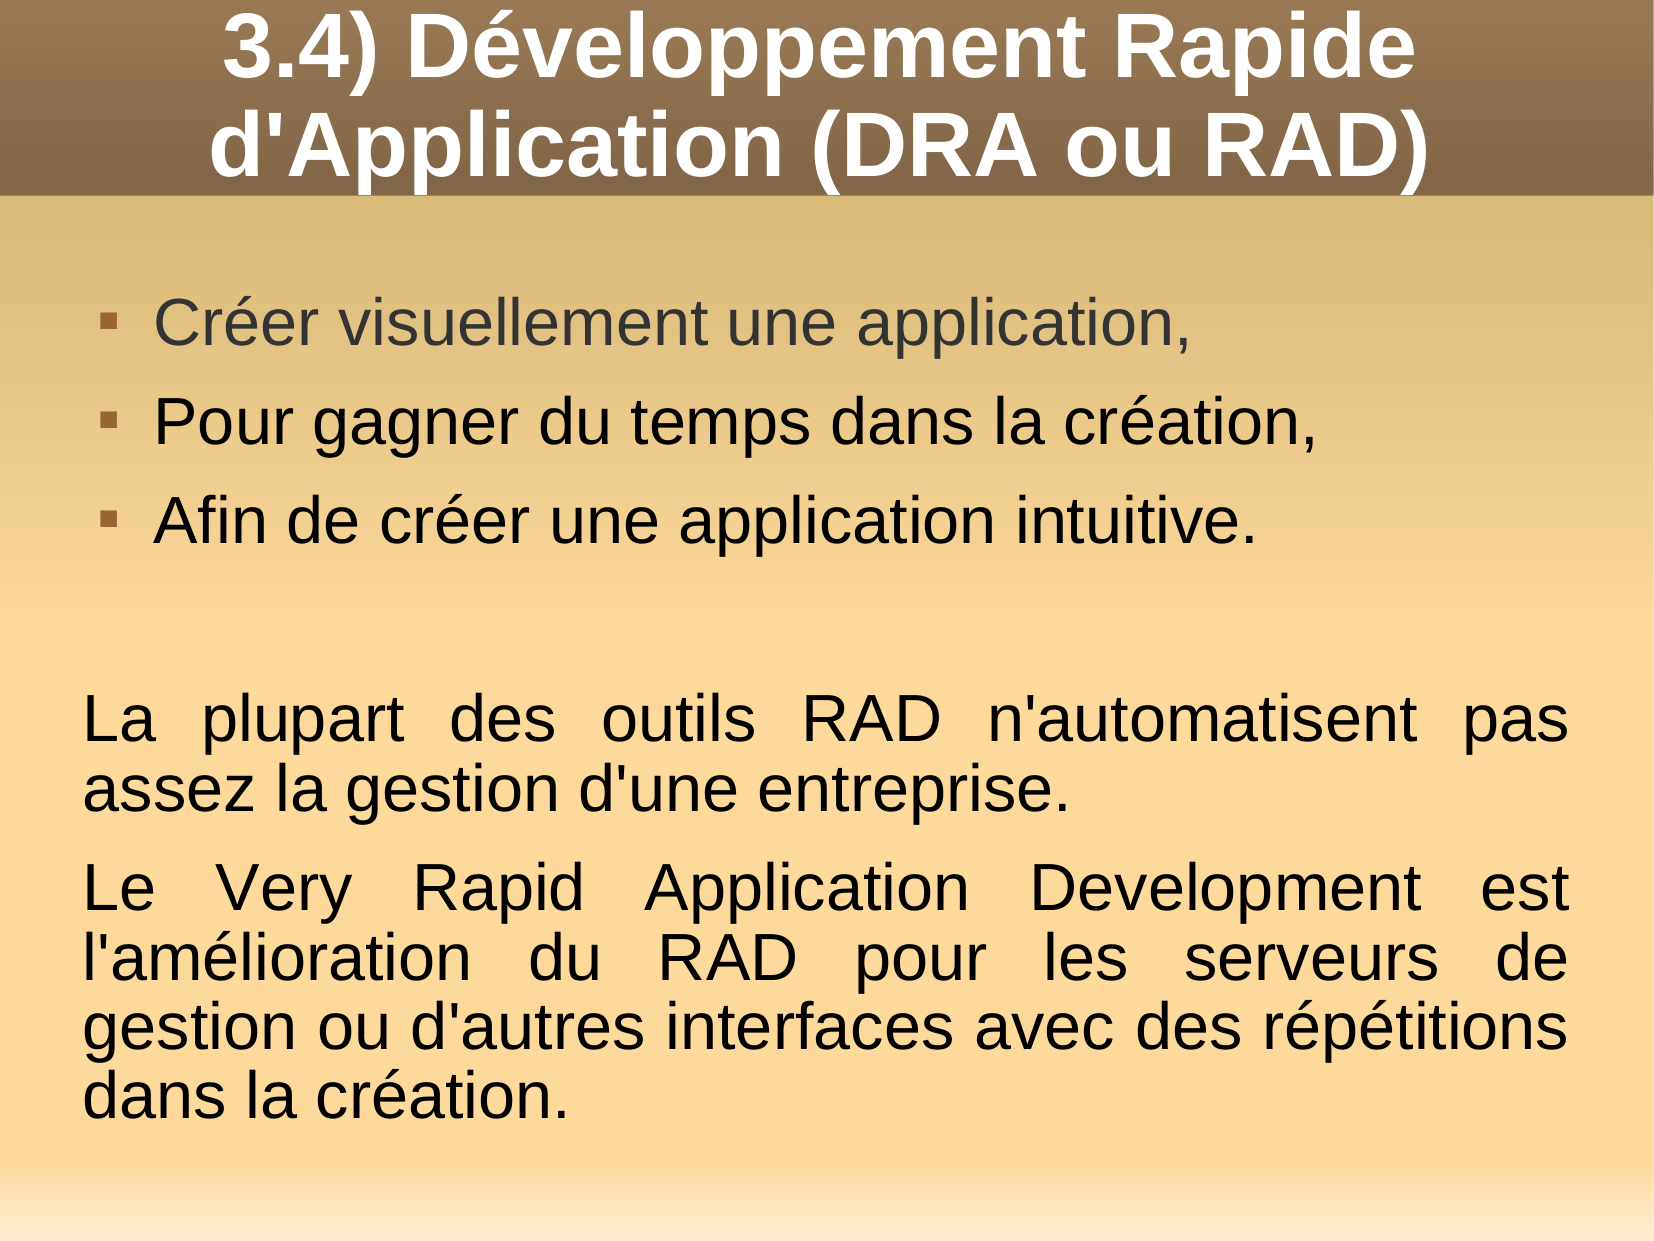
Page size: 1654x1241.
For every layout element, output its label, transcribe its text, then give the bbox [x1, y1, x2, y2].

list Créer visuellement une application, Pour gagner du temps dans la création, Afin de créer une application intuitive. La plupart des outils RAD n'automatisent pas assez la gestion d'une entreprise. Le Very Rapid Application Development est l'amélioration du RAD pour les serveurs de gestion ou d'autres interfaces avec des répétitions dans la création. [82, 290, 1571, 1139]
picture [0, 0, 1654, 1241]
title 3.4) Développement Rapide d'Application (DRA ou RAD)‏ [76, 0, 1565, 198]
